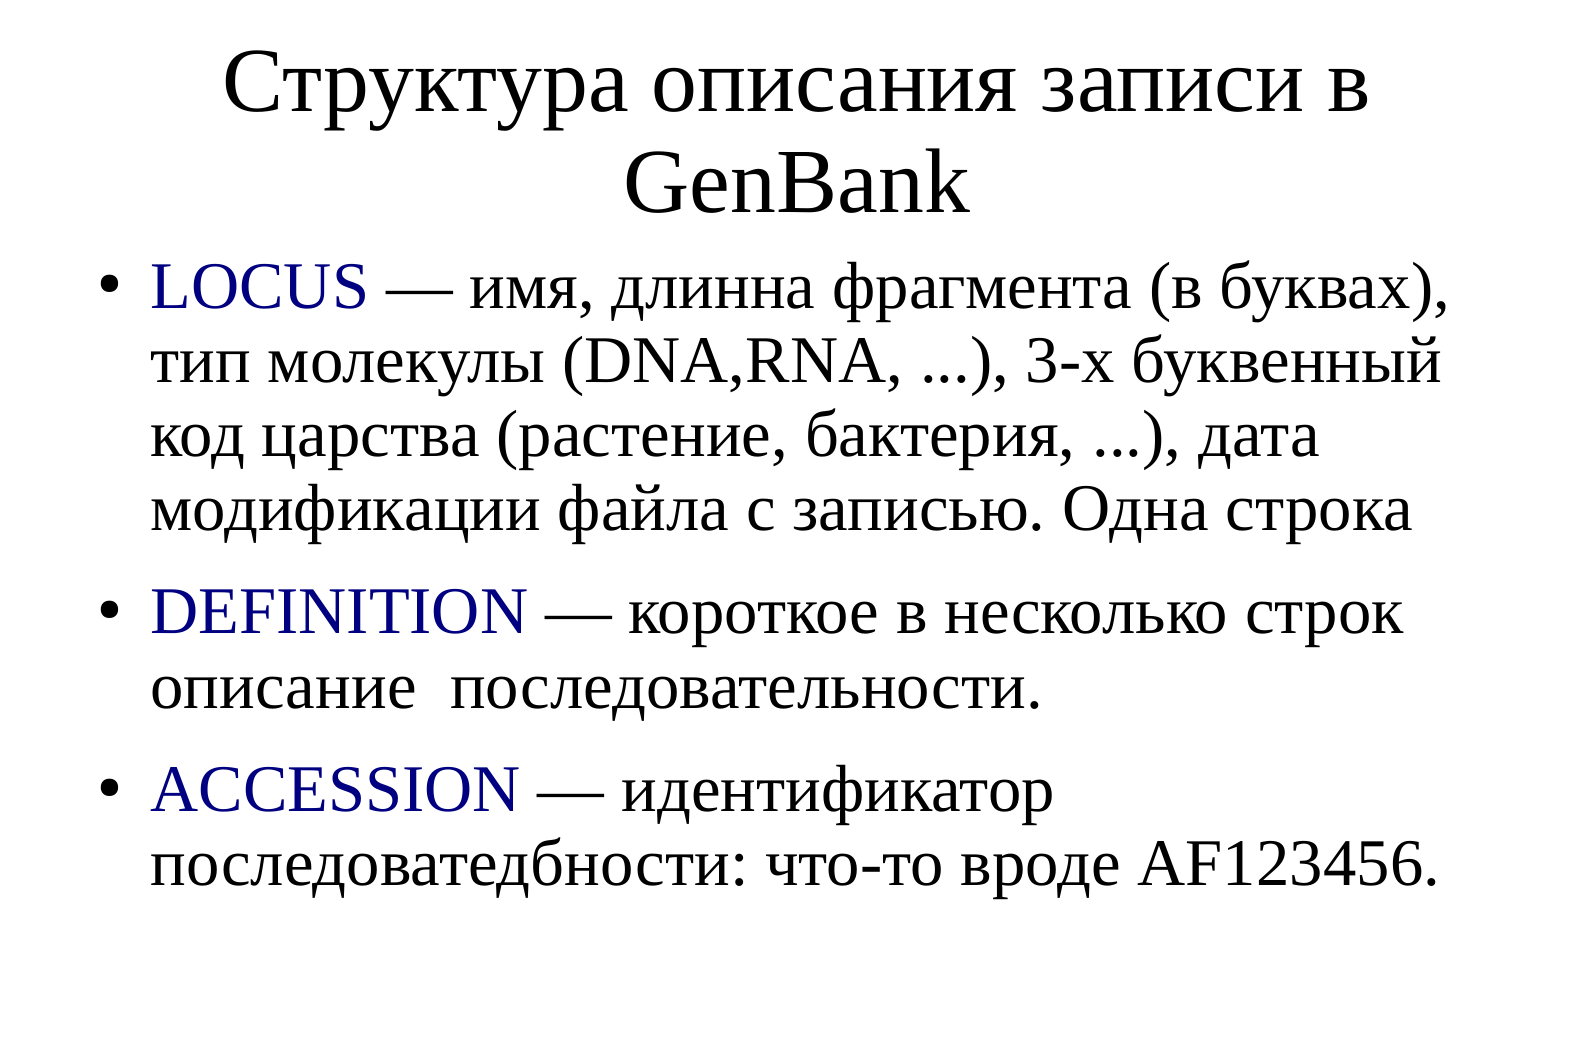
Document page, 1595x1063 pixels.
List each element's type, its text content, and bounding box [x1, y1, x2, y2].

title Структура описания записи в GenBank [79, 29, 1515, 233]
list LOCUS — имя, длинна фрагмента (в буквах), тип молекулы (DNA,RNA, ...), 3-x буквенный код царства (растение, бактерия, ...), дата модификации файла с записью. Одна строка DEFINITION — короткое в несколько строк описание последовательности. ACCESSION — идентификатор последоватедбности: что-то вроде AF123456. [79, 248, 1515, 936]
